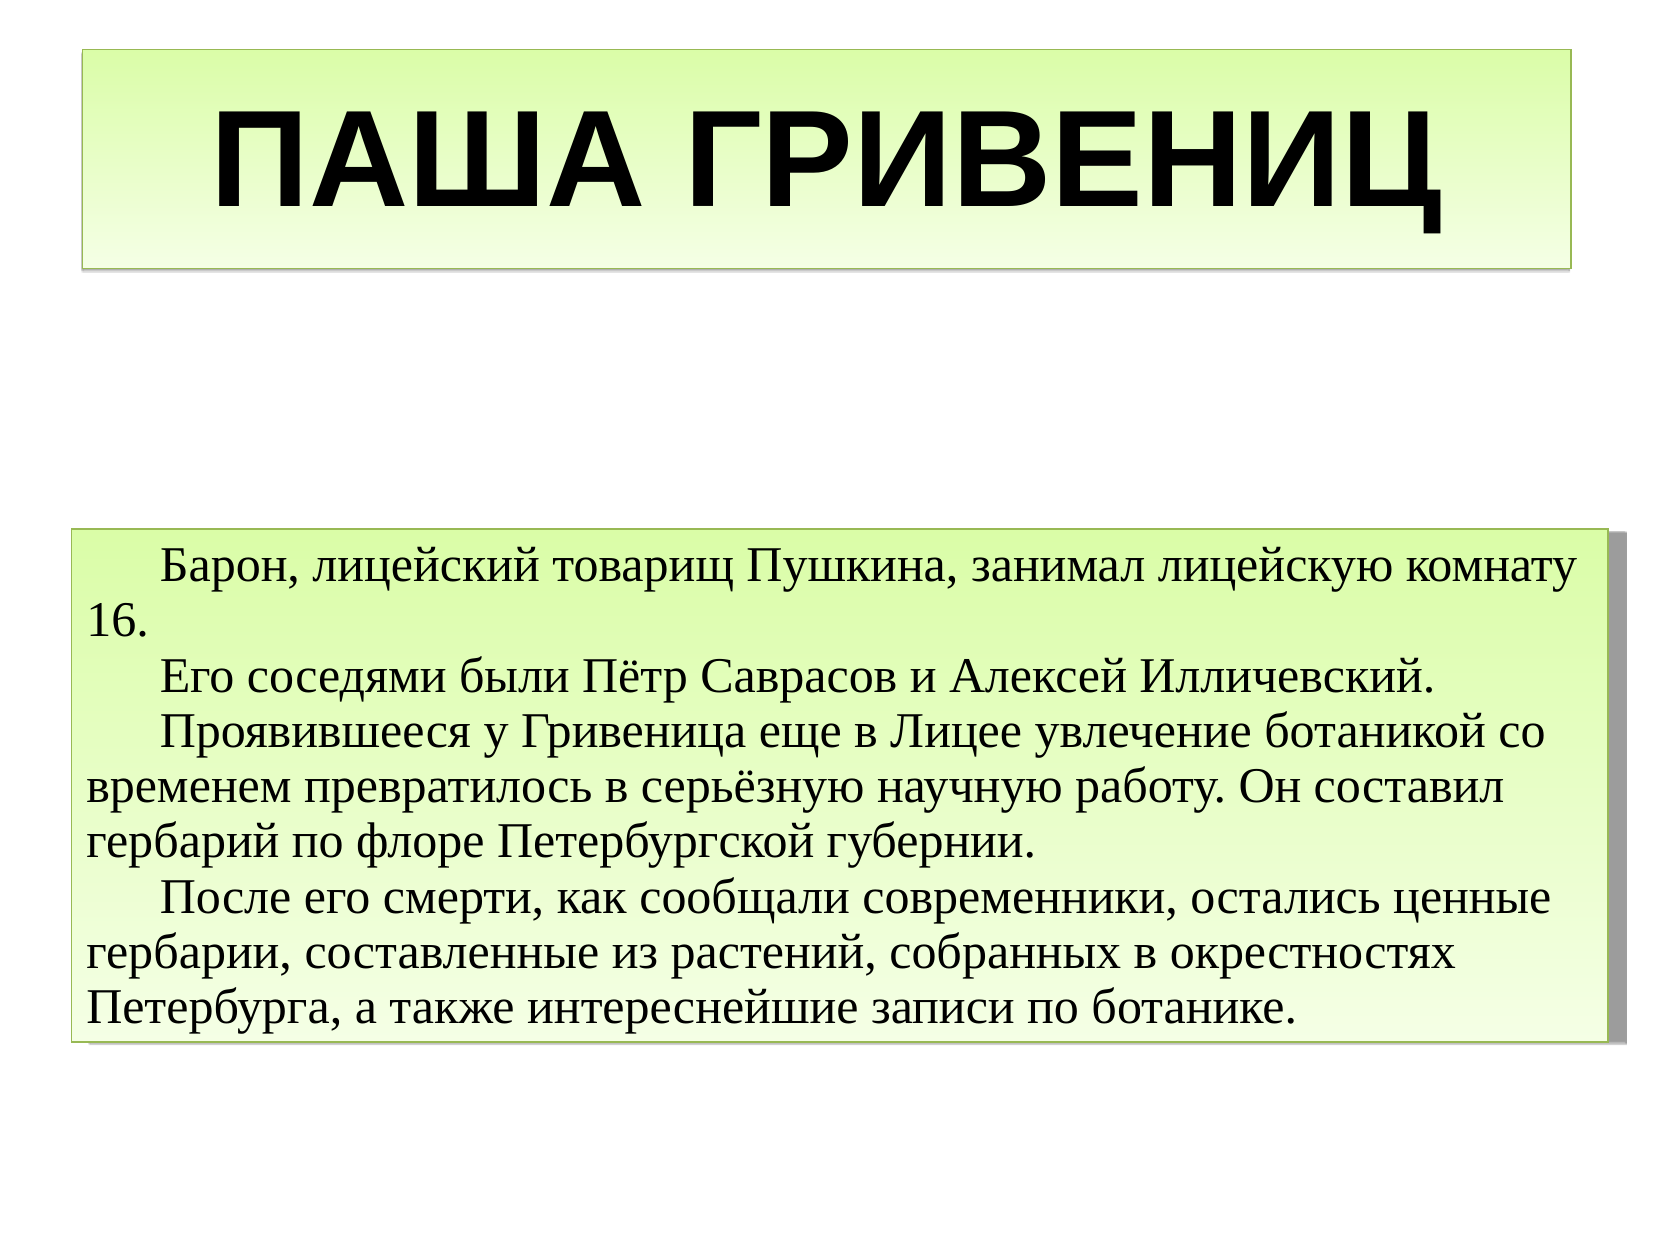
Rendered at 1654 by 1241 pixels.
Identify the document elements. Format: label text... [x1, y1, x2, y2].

title ПАША ГРИВЕНИЦ [82, 49, 1571, 269]
text_box Барон, лицейский товарищ Пушкина, занимал лицейскую комнату 16. Его соседями были Пётр Саврасов и Алексей Илличевский. Проявившееся у Гривеница еще в Лицее увлечение ботаникой со временем превратилось в серьёзную научную работу. Он составил гербарий по флоре Петербургской губернии. После его смерти, как сообщали современники, остались ценные гербарии, составленные из растений, собранных в окрестностях Петербурга, а также интереснейшие записи по ботанике. [71, 529, 1609, 1043]
